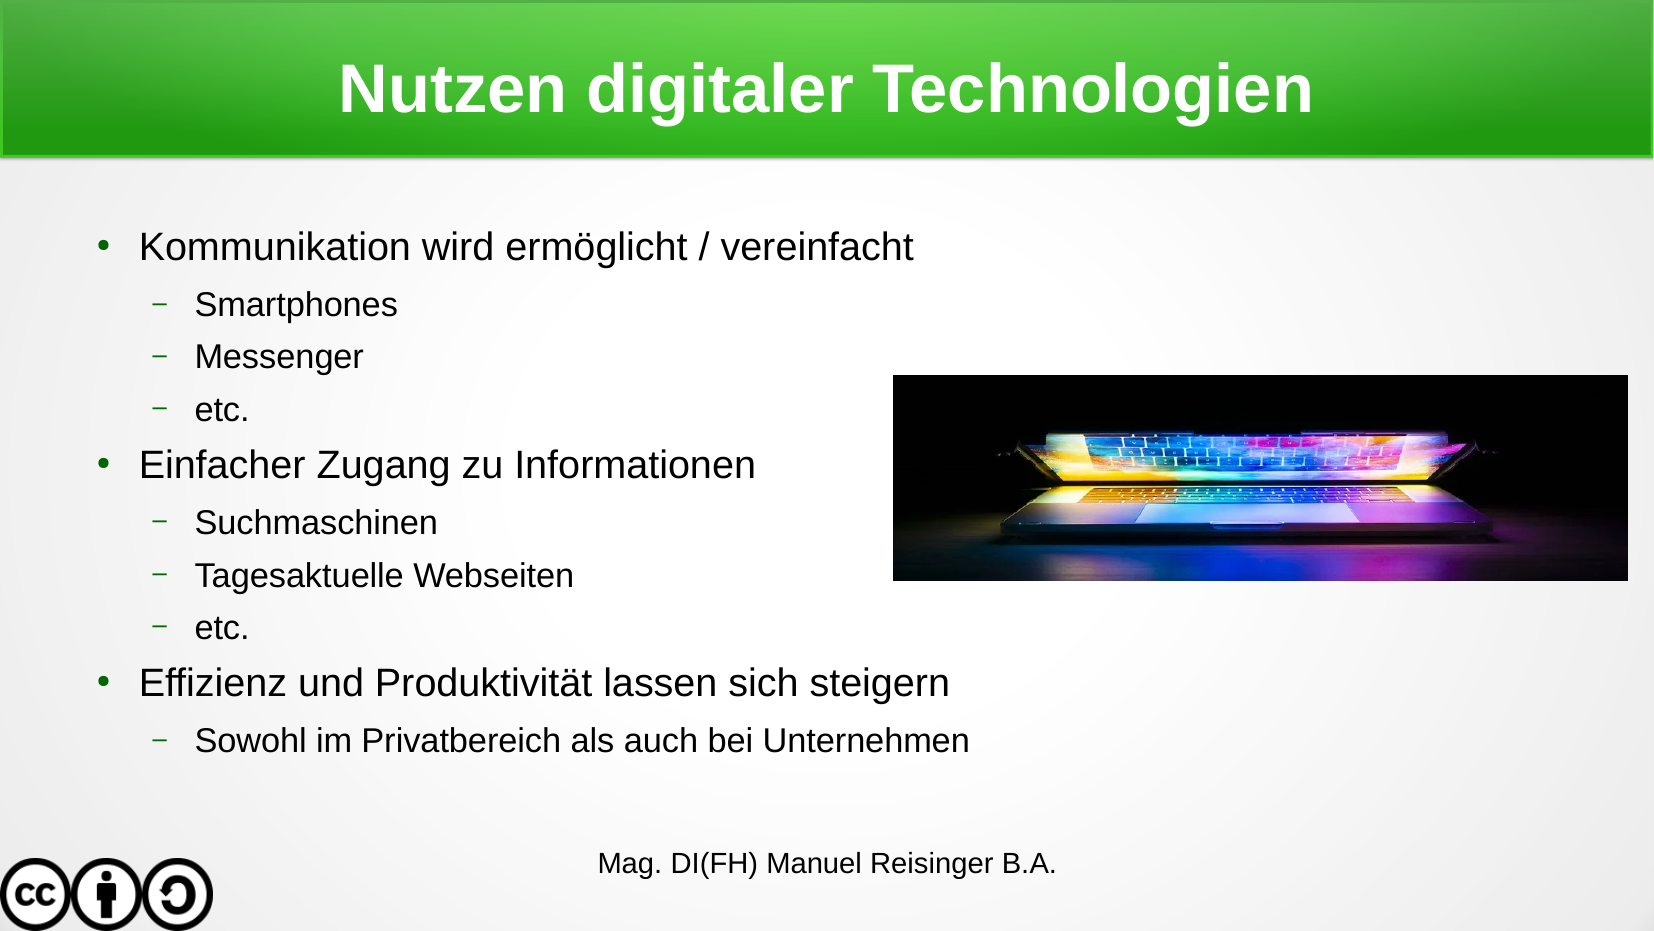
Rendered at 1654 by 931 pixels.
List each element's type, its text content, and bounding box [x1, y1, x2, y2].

title Nutzen digitaler Technologien [82, 35, 1571, 142]
picture [893, 375, 1628, 581]
list Kommunikation wird ermöglicht / vereinfacht Smartphones Messenger etc. Einfacher Zugang zu Informationen Suchmaschinen Tagesaktuelle Webseiten etc. Effizienz und Produktivität lassen sich steigern Sowohl im Privatbereich als auch bei Unternehmen [82, 224, 1571, 764]
picture [0, 858, 213, 931]
